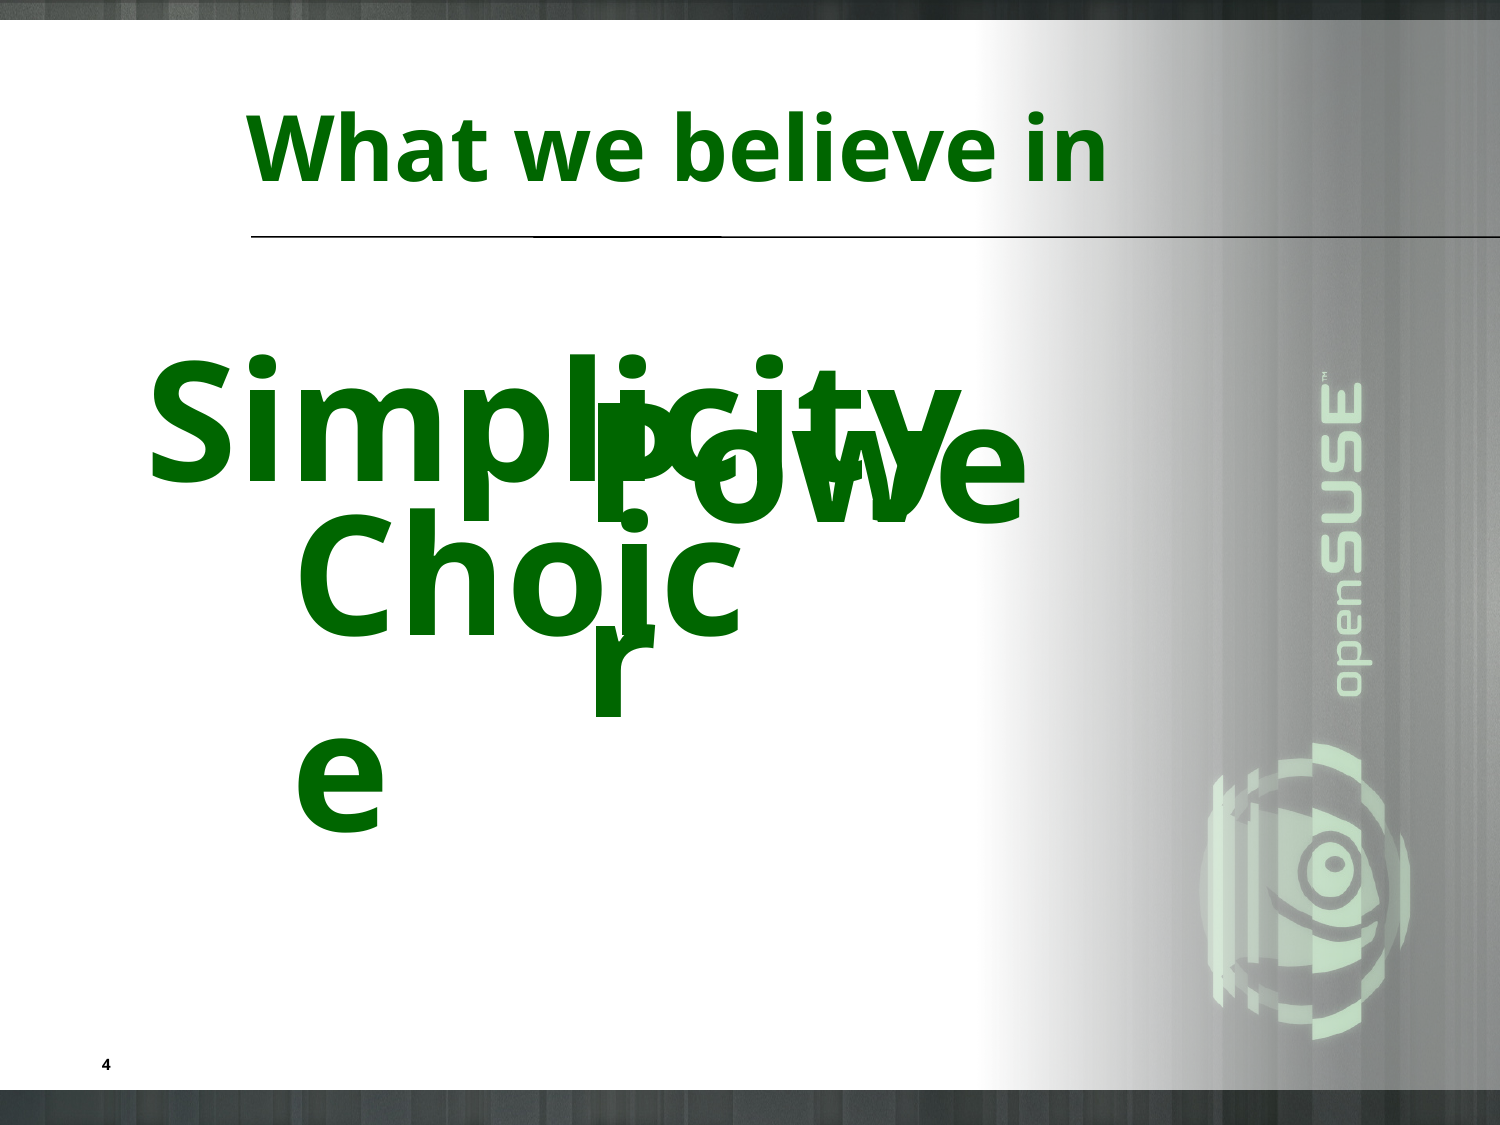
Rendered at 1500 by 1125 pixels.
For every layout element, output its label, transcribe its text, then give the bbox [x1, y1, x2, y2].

title Simplicity [145, 271, 1083, 574]
title Power [583, 410, 1092, 713]
title Choice [291, 524, 800, 826]
title What we believe in [246, 60, 1409, 239]
picture [0, 0, 1500, 1125]
